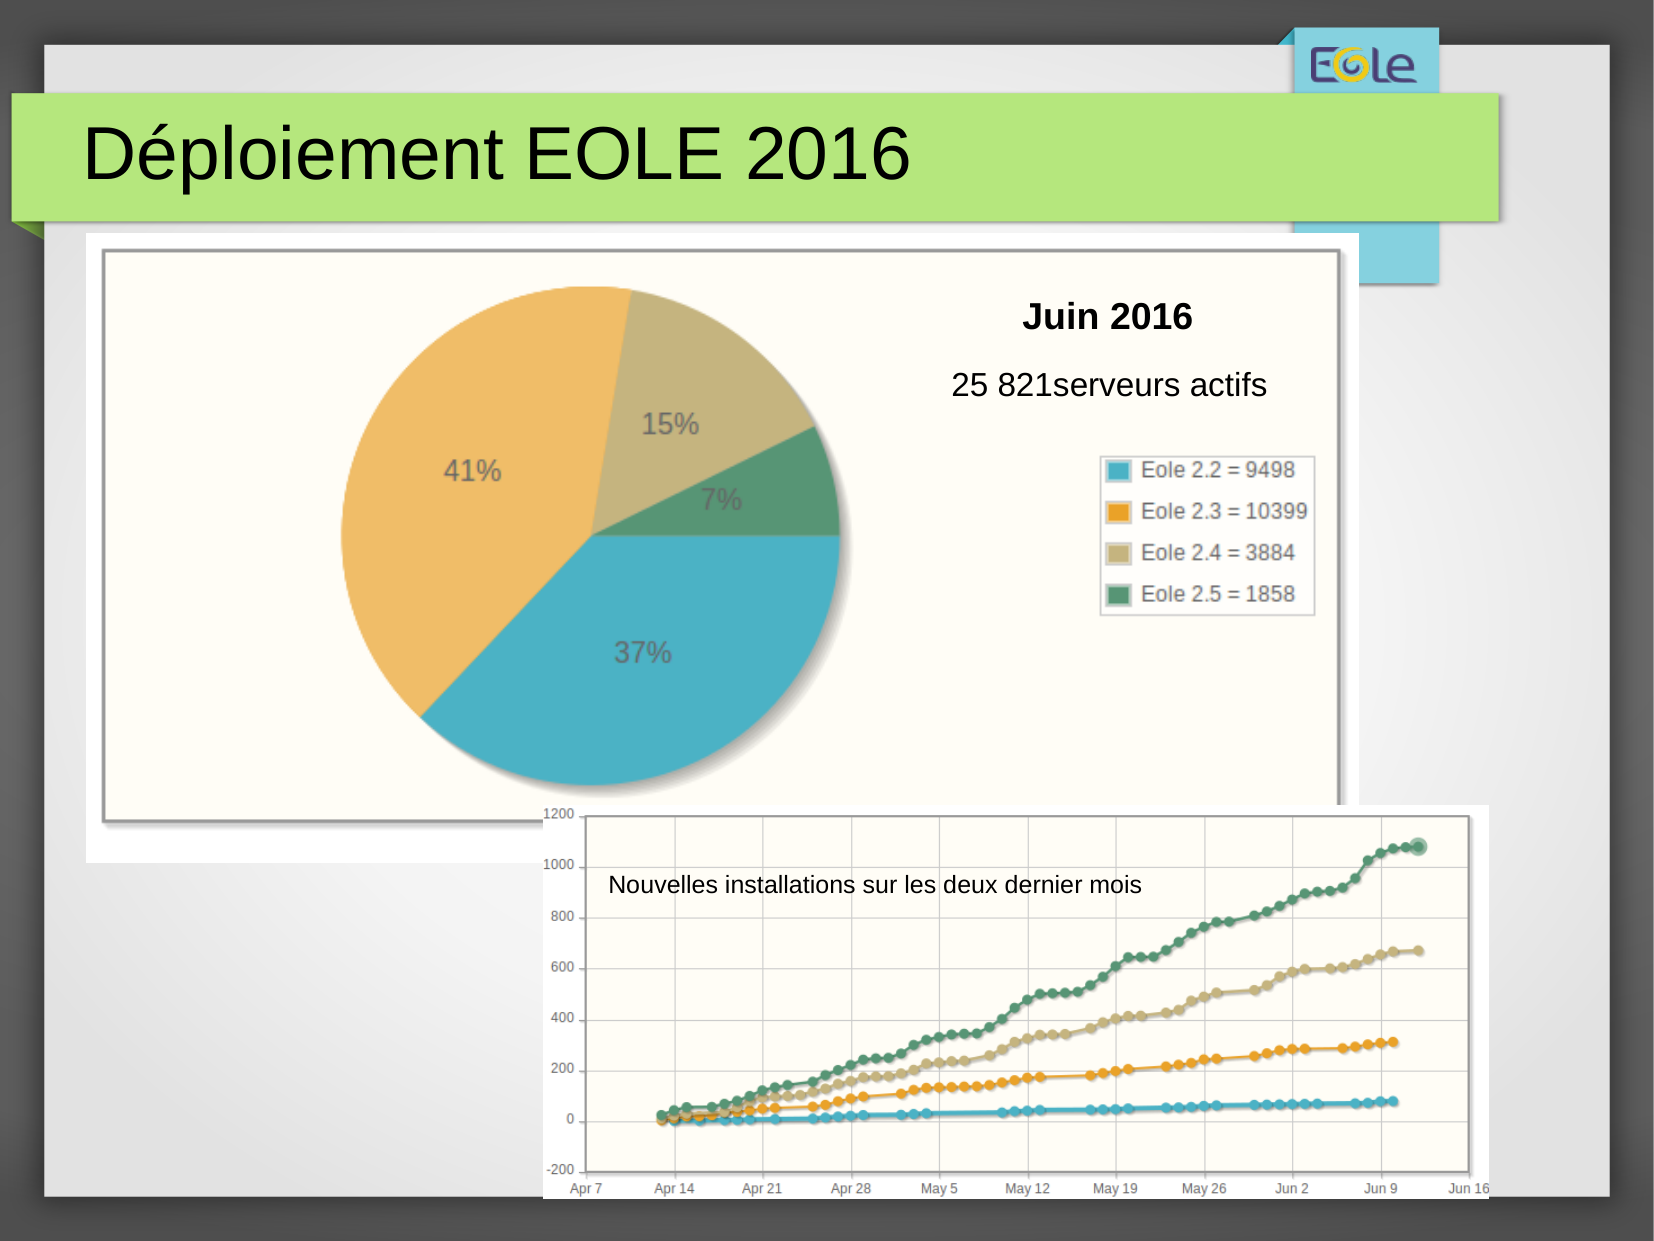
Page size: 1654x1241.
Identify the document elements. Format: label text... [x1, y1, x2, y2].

text_box [1311, 47, 1418, 83]
text_box Nouvelles installations sur les deux dernier mois [608, 870, 1223, 928]
title Déploiement EOLE 2016 [82, 94, 1264, 213]
picture [0, 0, 1654, 1241]
list Juin 2016 25 821serveurs actifs [951, 295, 1300, 544]
